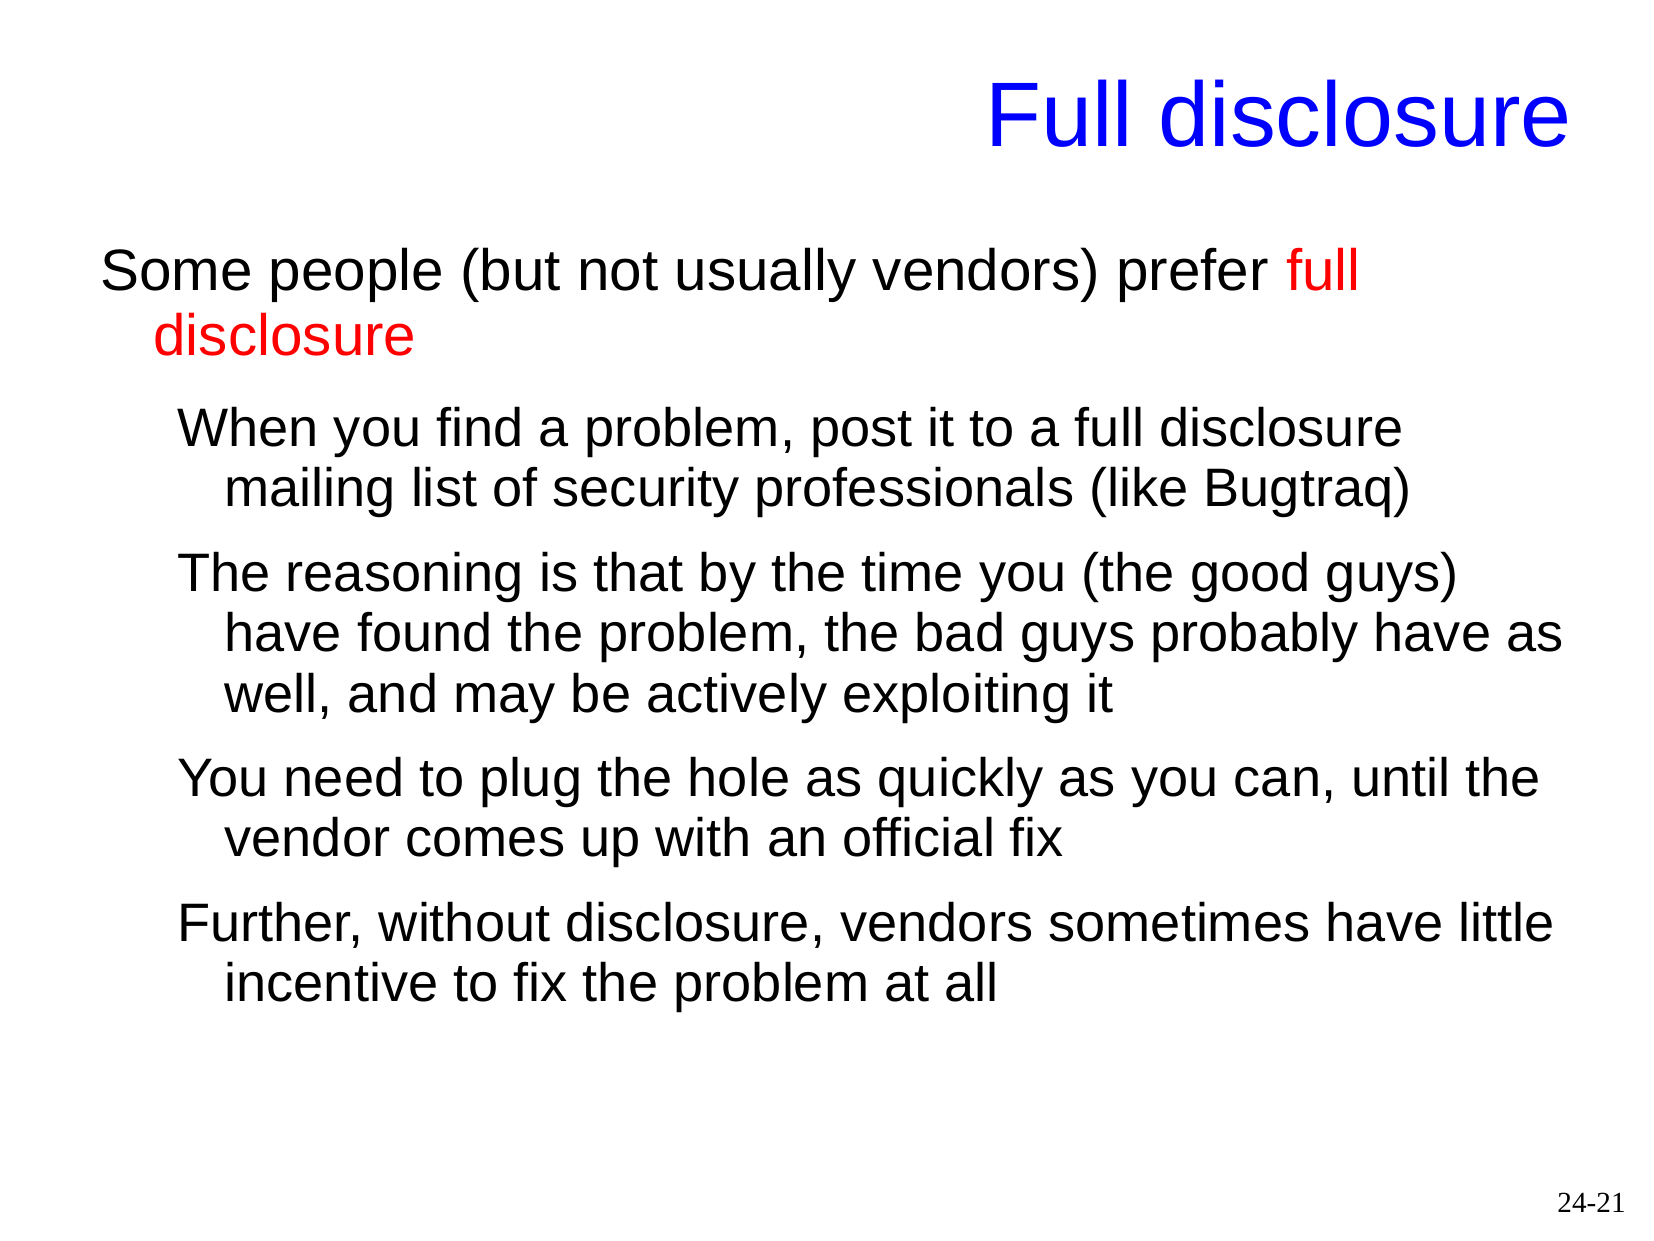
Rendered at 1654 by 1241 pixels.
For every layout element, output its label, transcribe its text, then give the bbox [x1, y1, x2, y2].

title Full disclosure [84, 18, 1573, 211]
list Some people (but not usually vendors) prefer full disclosure When you find a problem, post it to a full disclosure mailing list of security professionals (like Bugtraq) The reasoning is that by the time you (the good guys) have found the problem, the bad guys probably have as well, and may be actively exploiting it You need to plug the hole as quickly as you can, until the vendor comes up with an official fix Further, without disclosure, vendors sometimes have little incentive to fix the problem at all [82, 237, 1571, 1156]
